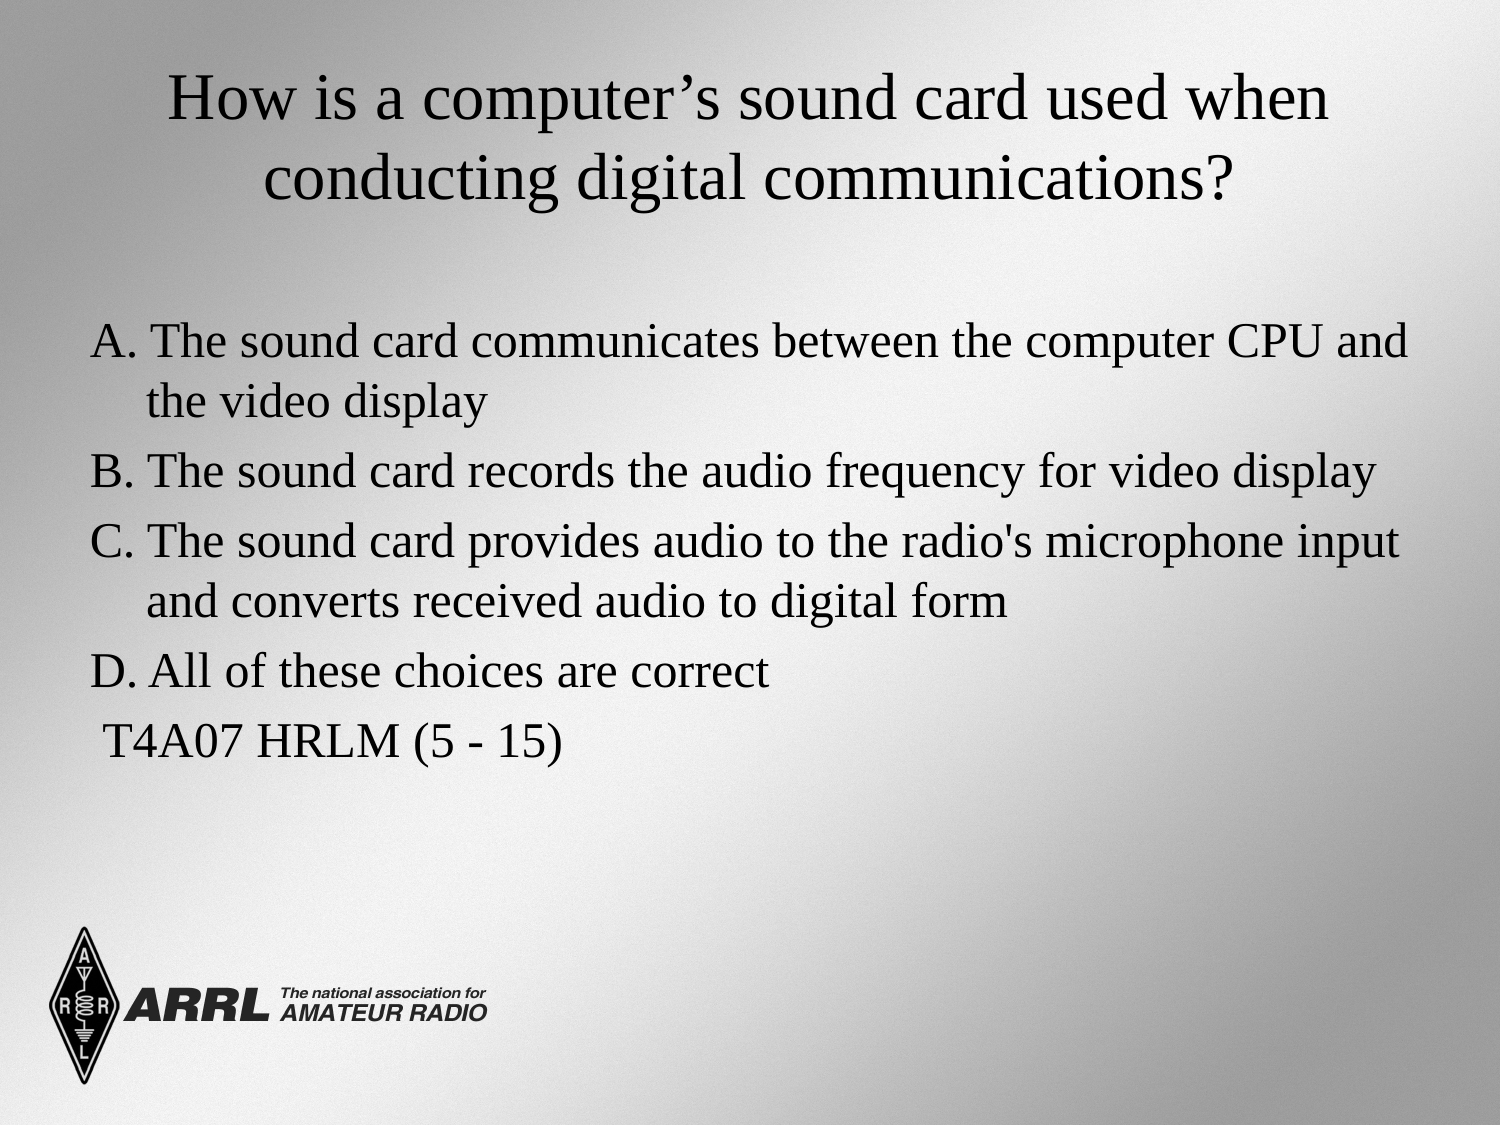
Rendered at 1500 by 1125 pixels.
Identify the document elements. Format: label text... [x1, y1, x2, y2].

title How is a computer’s sound card used when conducting digital communications? [75, 45, 1425, 233]
picture [0, 0, 1500, 1125]
list A. The sound card communicates between the computer CPU and the video display B. The sound card records the audio frequency for video display C. The sound card provides audio to the radio's microphone input and converts received audio to digital form D. All of these choices are correct T4A07 HRLM (5 - 15) [75, 299, 1425, 1005]
